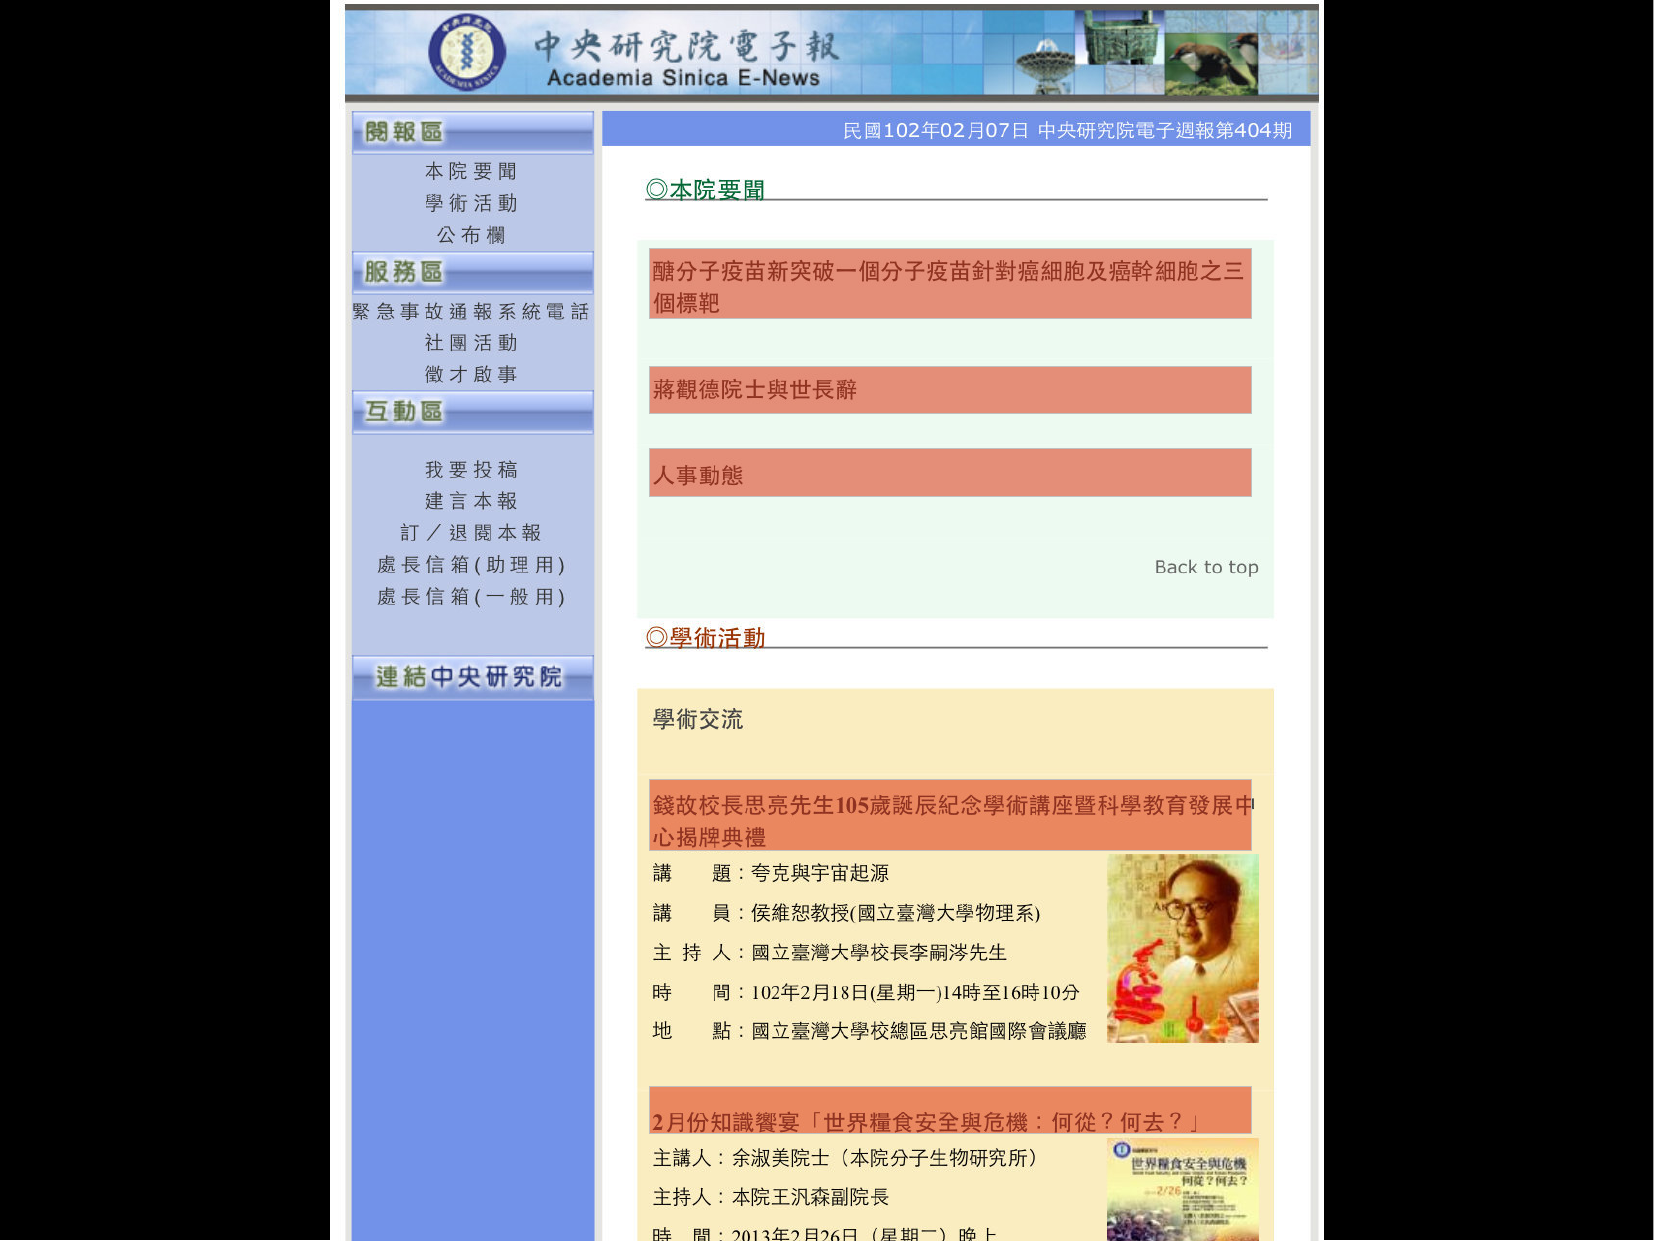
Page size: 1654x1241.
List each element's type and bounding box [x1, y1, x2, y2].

text_box [649, 448, 1252, 497]
text_box [649, 1086, 1252, 1134]
text_box [649, 366, 1252, 414]
text_box [649, 248, 1252, 319]
picture [330, 0, 1324, 1241]
text_box [649, 779, 1252, 851]
